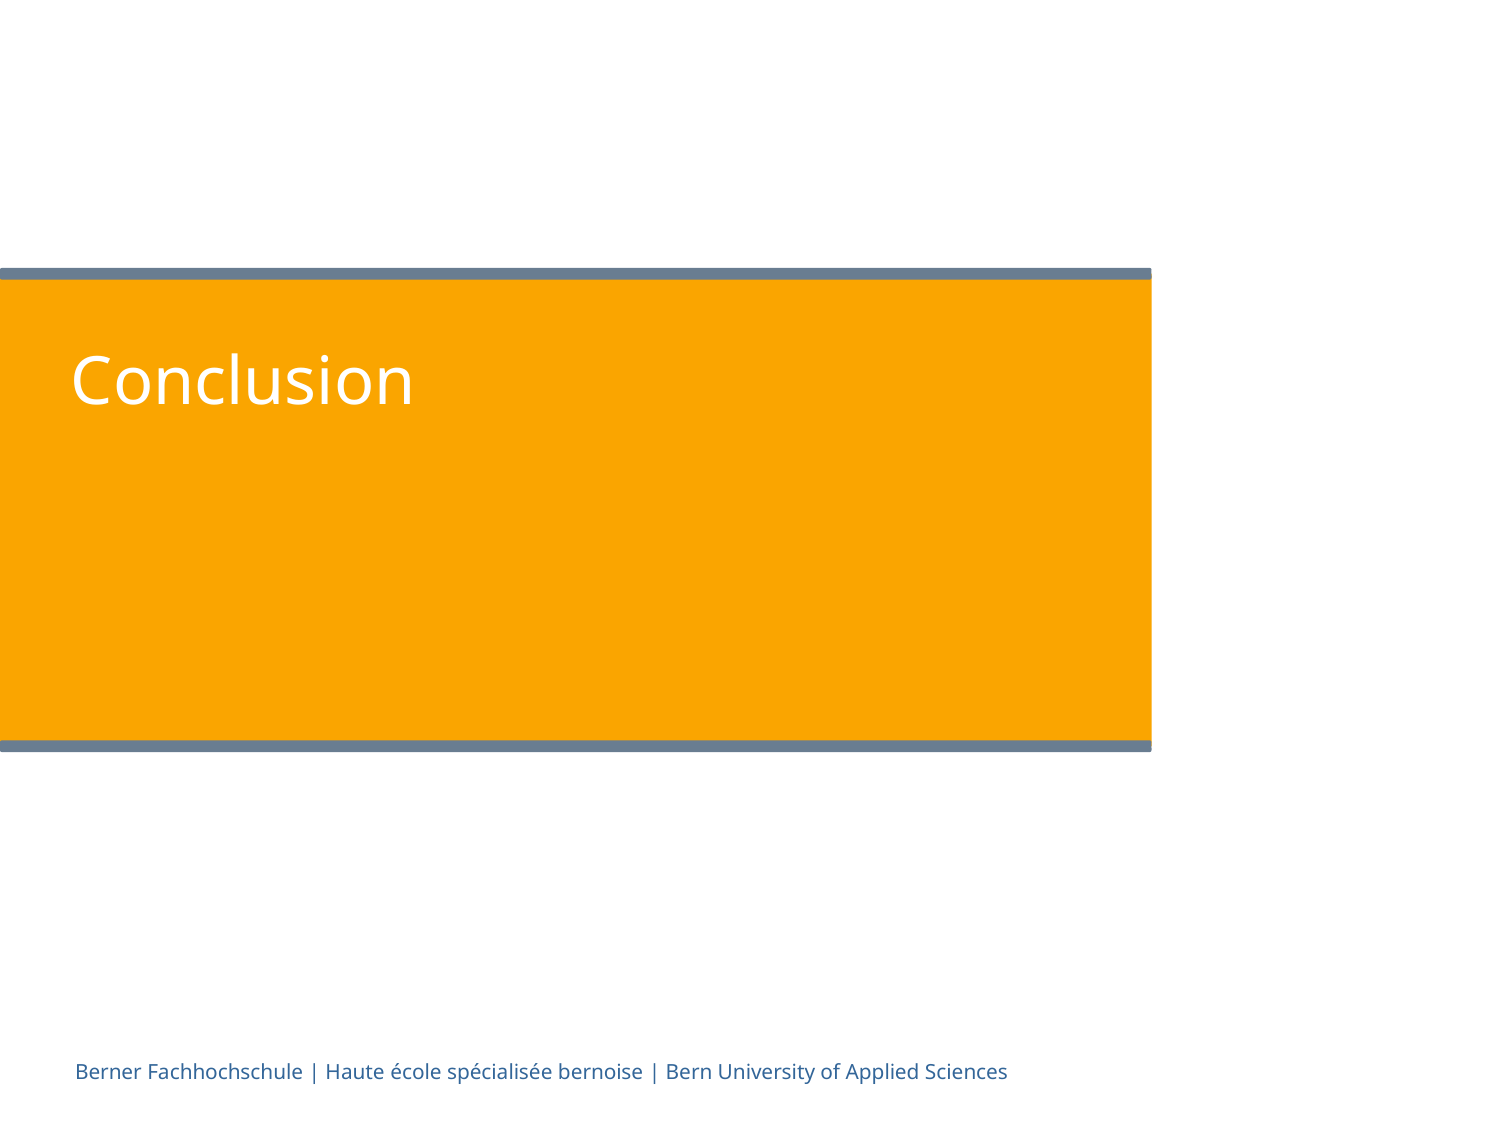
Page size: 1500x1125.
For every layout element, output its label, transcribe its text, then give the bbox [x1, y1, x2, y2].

title Conclusion [70, 320, 1152, 438]
